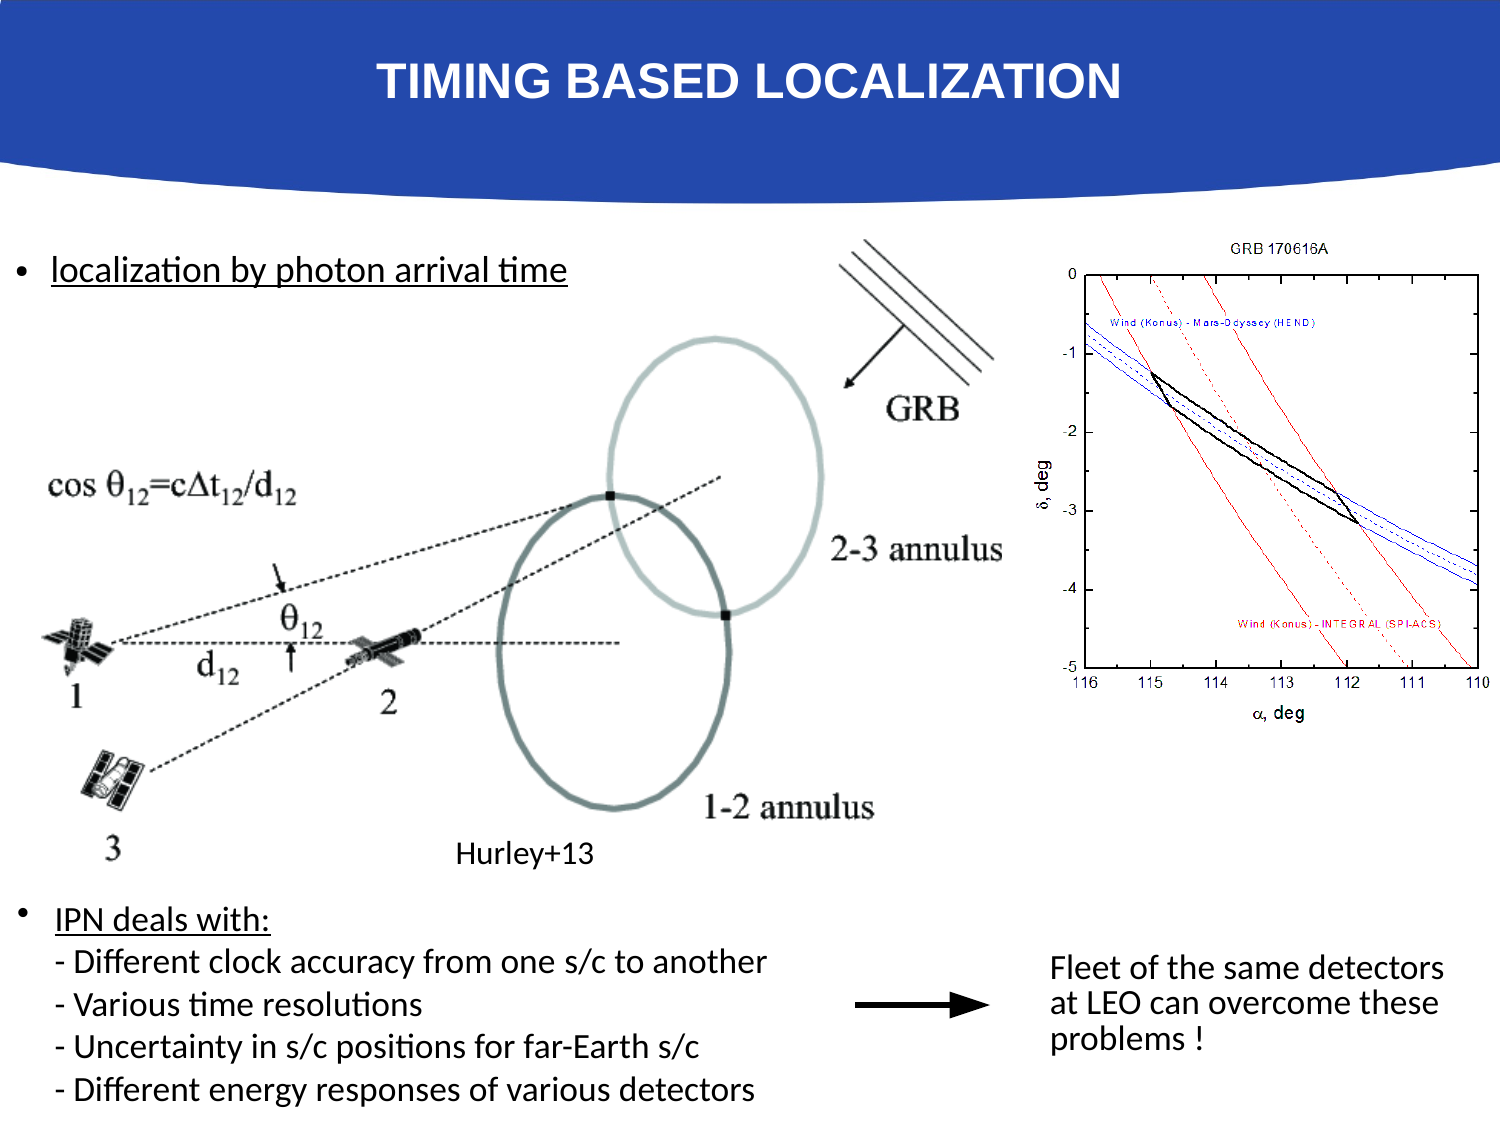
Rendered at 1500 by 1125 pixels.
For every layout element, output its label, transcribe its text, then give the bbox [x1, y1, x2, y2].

text_box Hurley+13 [450, 825, 600, 877]
title Timing based localization [15, 7, 1486, 149]
text_box localization by photon arrival time [0, 246, 586, 299]
text_box IPN deals with: - Different clock accuracy from one s/c to another - Various time resolutions - Uncertainty in s/c positions for far-Earth s/c - Different energy responses of various detectors [11, 890, 1049, 1114]
picture [0, 0, 1500, 1125]
text_box Fleet of the same detectors at LEO can overcome these problems ! [1035, 945, 1471, 1111]
